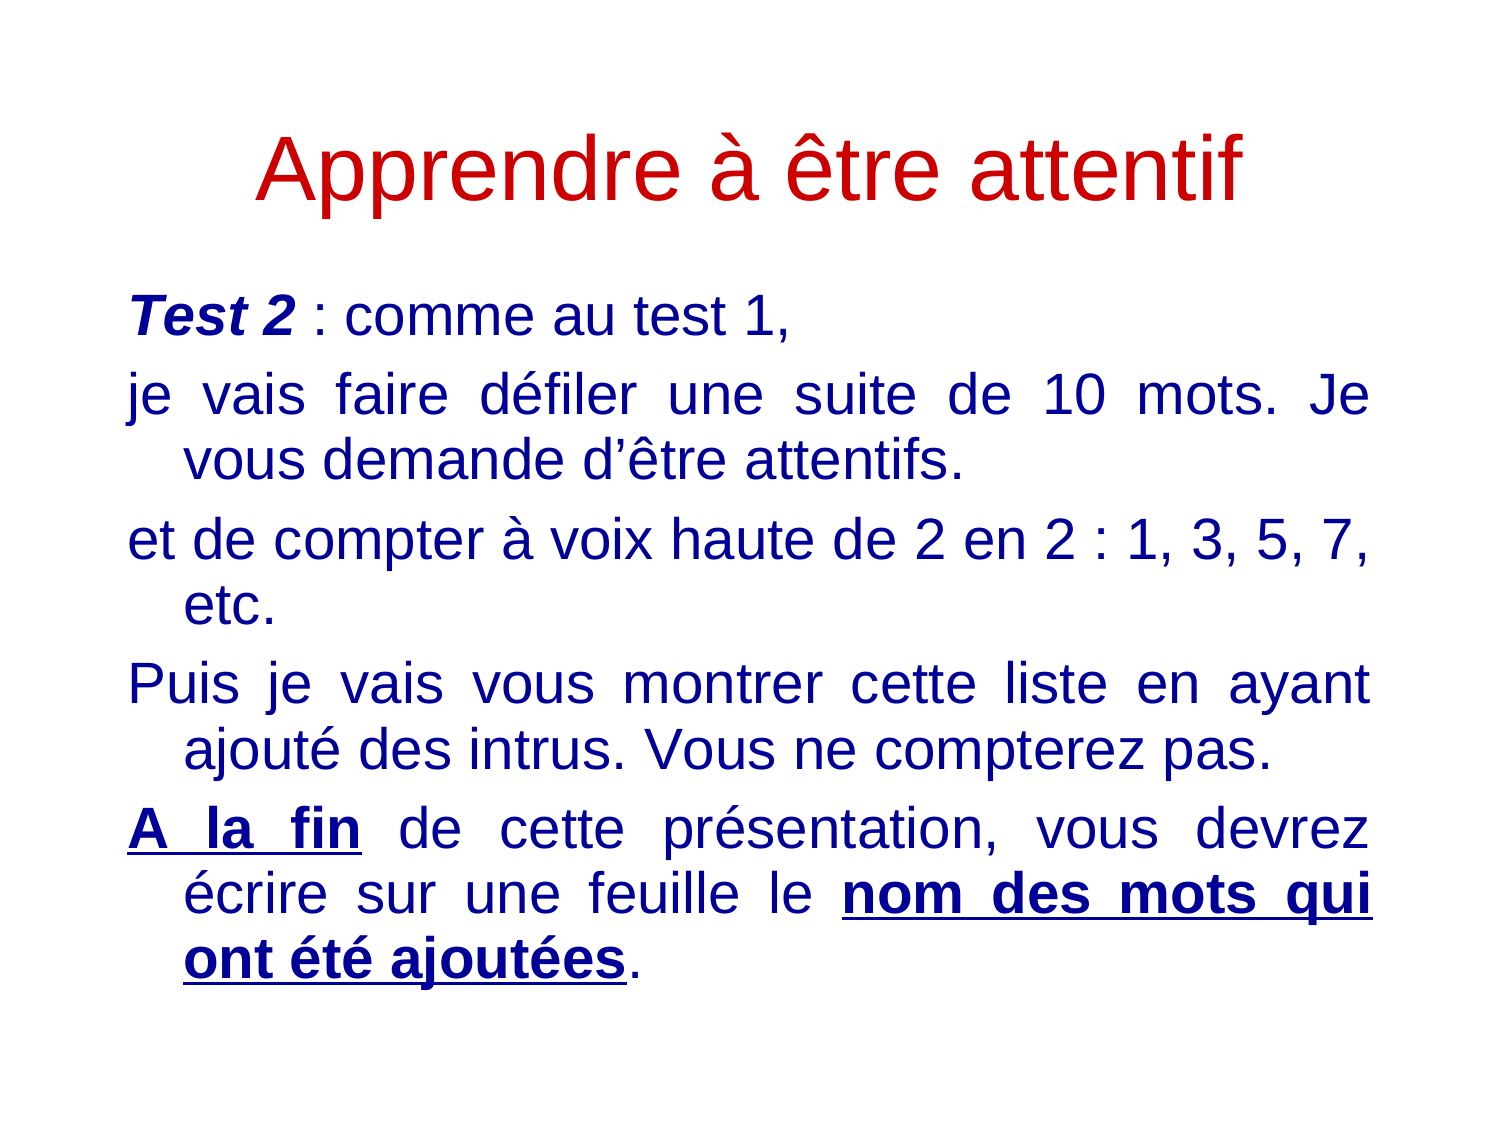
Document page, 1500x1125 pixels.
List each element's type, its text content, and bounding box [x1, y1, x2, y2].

title Apprendre à être attentif [112, 74, 1388, 263]
list Test 2 : comme au test 1, je vais faire défiler une suite de 10 mots. Je vous demande d’être attentifs. et de compter à voix haute de 2 en 2 : 1, 3, 5, 7, etc. Puis je vais vous montrer cette liste en ayant ajouté des intrus. Vous ne compterez pas. A la fin de cette présentation, vous devrez écrire sur une feuille le nom des mots qui ont été ajoutées. [112, 274, 1388, 1051]
